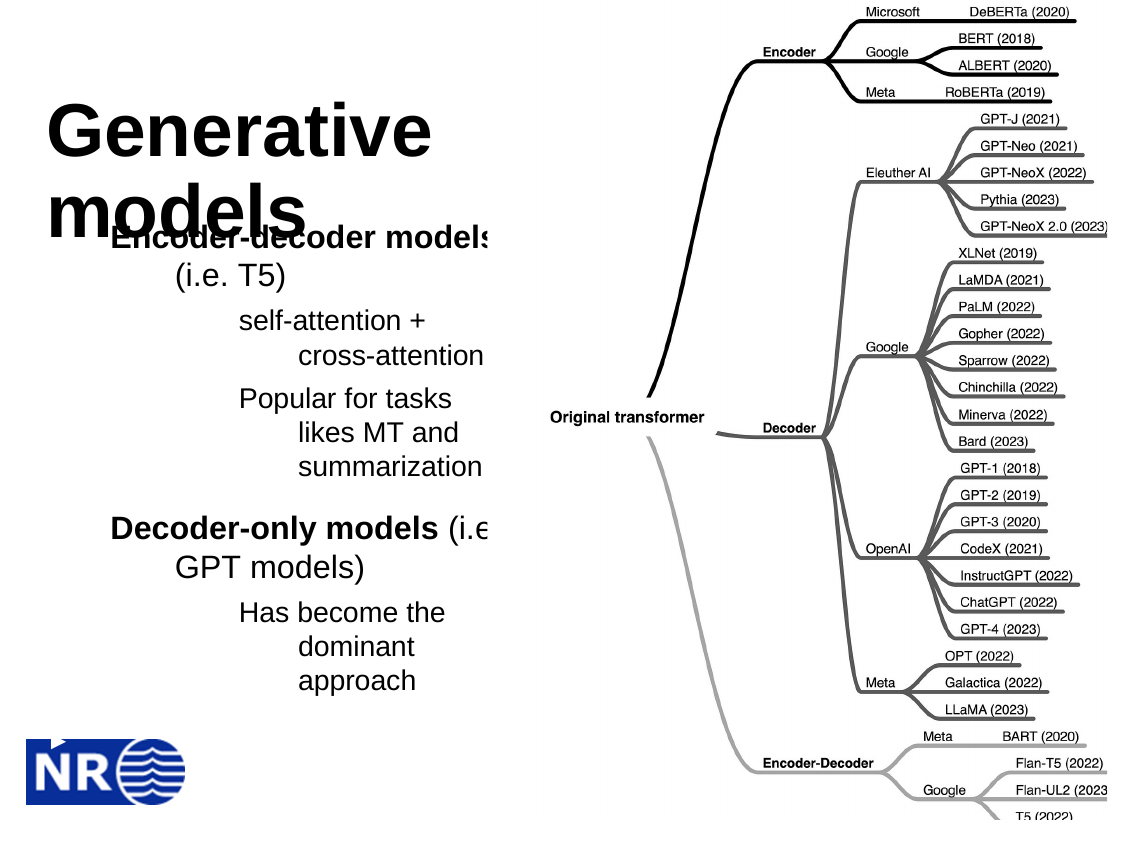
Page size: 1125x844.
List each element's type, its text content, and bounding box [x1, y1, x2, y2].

list Encoder-decoder models (i.e. T5) self-attention + cross-attention Popular for tasks likes MT and summarization Decoder-only models (i.e. GPT models) Has become the dominant approach [30, 209, 487, 715]
title Generative models [30, 84, 1095, 209]
picture [487, 0, 1108, 820]
